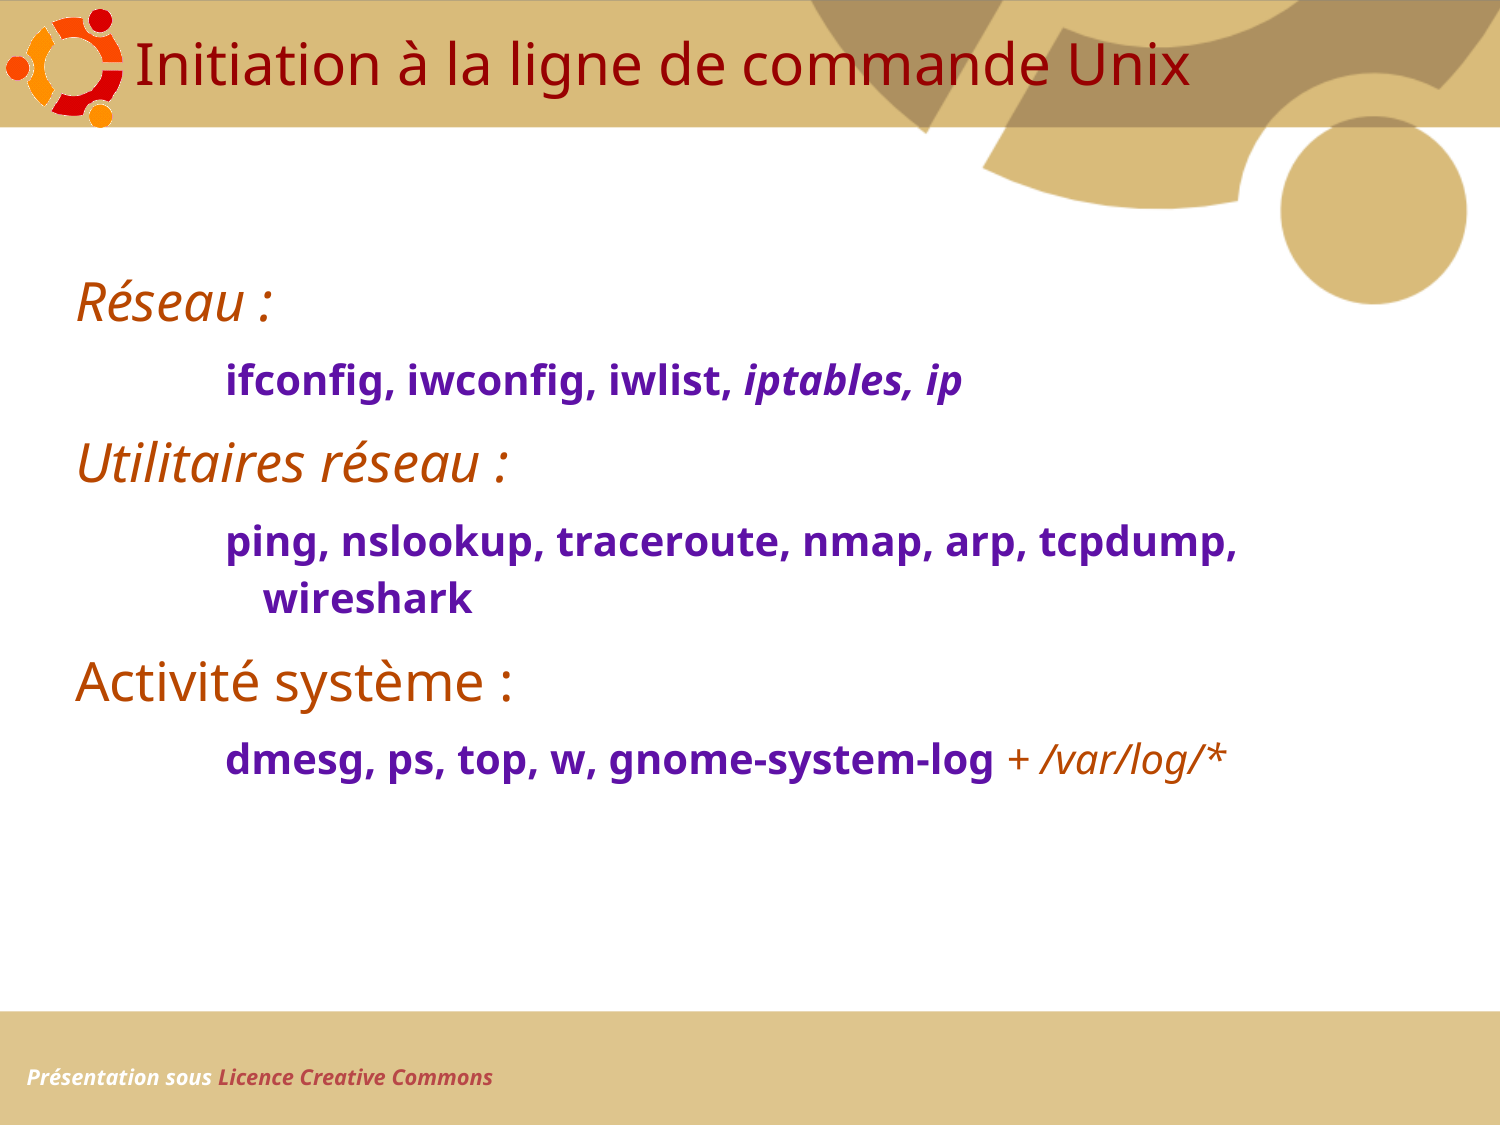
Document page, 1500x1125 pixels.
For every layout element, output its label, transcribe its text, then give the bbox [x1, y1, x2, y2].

title Initiation à la ligne de commande Unix [135, 0, 1417, 177]
list Réseau : ifconfig, iwconfig, iwlist, iptables, ip Utilitaires réseau : ping, nslookup, traceroute, nmap, arp, tcpdump, wireshark Activité système : dmesg, ps, top, w, gnome-system-log + /var/log/* [75, 262, 1425, 949]
picture [0, 0, 1500, 557]
